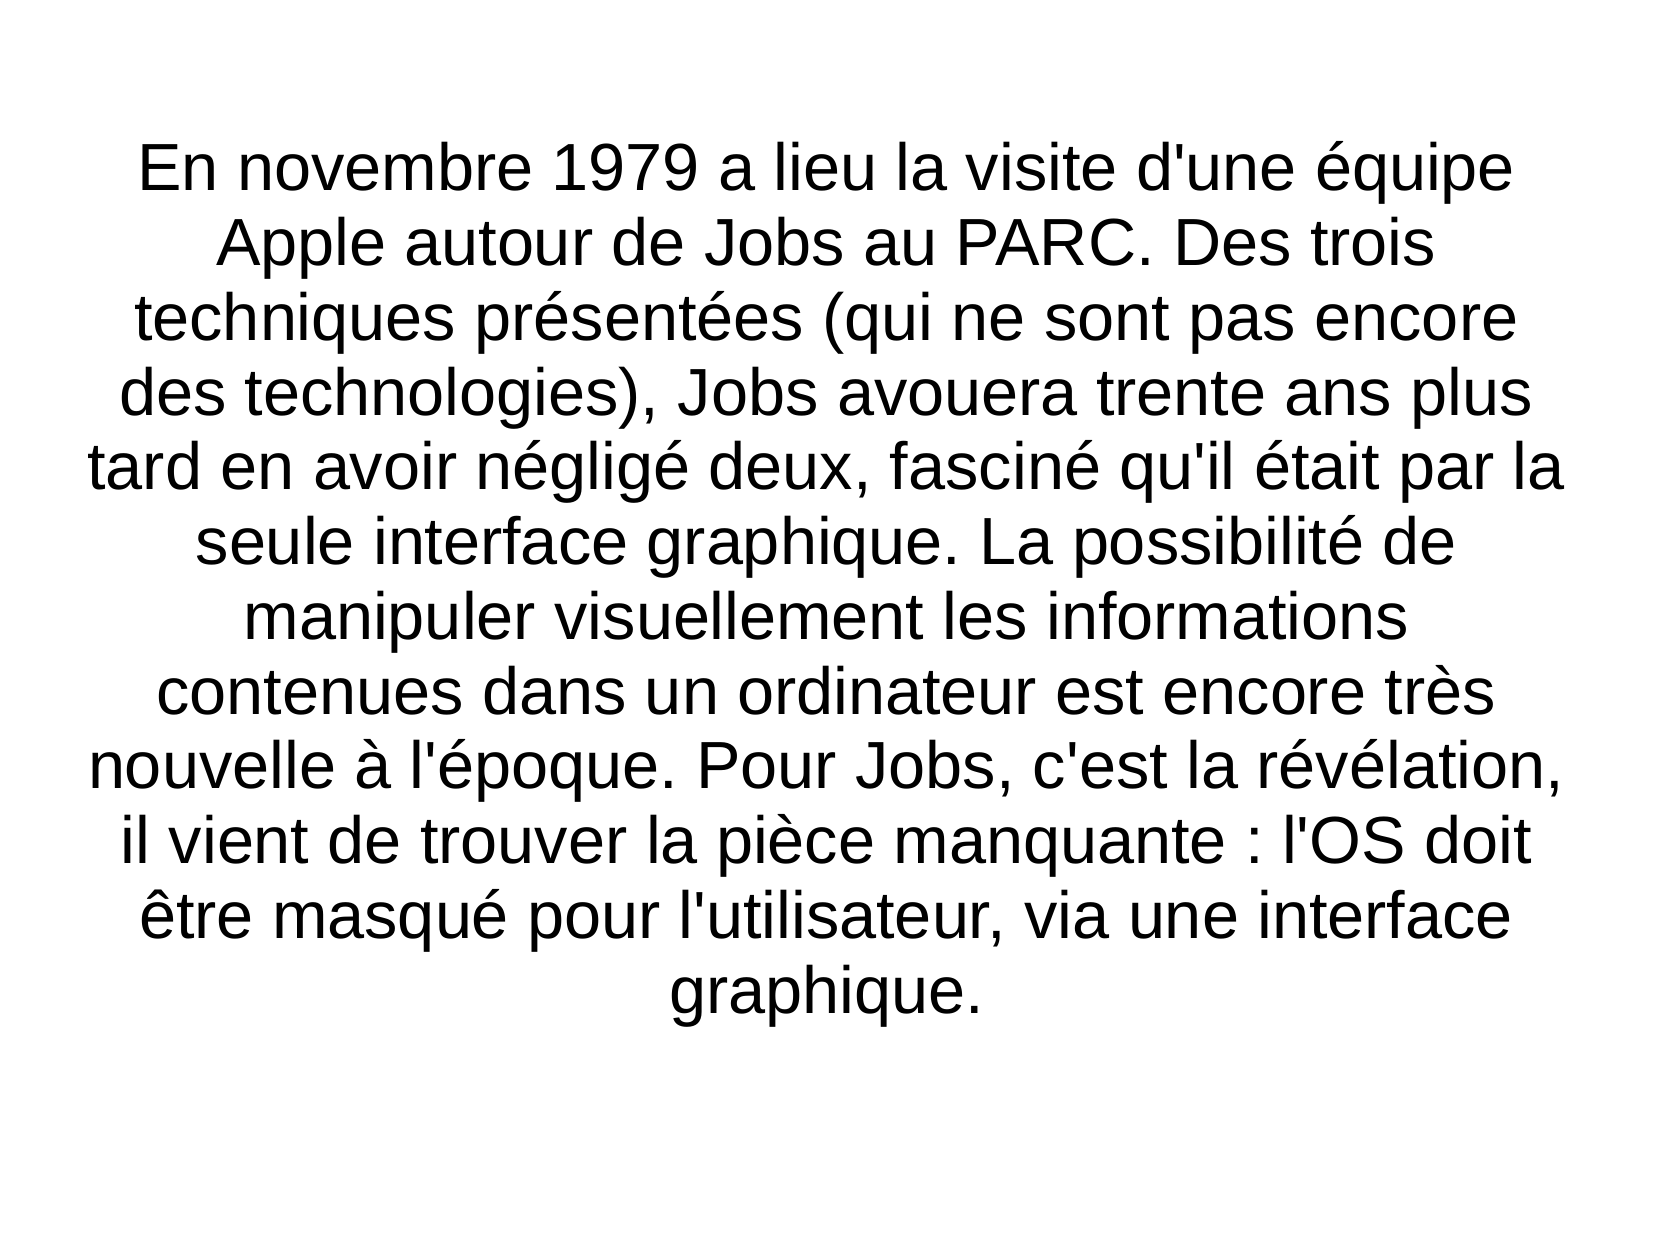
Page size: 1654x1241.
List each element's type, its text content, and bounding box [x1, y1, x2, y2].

subtitle En novembre 1979 a lieu la visite d'une équipe Apple autour de Jobs au PARC. Des trois techniques présentées (qui ne sont pas encore des technologies), Jobs avouera trente ans plus tard en avoir négligé deux, fasciné qu'il était par la seule interface graphique. La possibilité de manipuler visuellement les informations contenues dans un ordinateur est encore très nouvelle à l'époque. Pour Jobs, c'est la révélation, il vient de trouver la pièce manquante : l'OS doit être masqué pour l'utilisateur, via une interface graphique. [82, 49, 1571, 1109]
